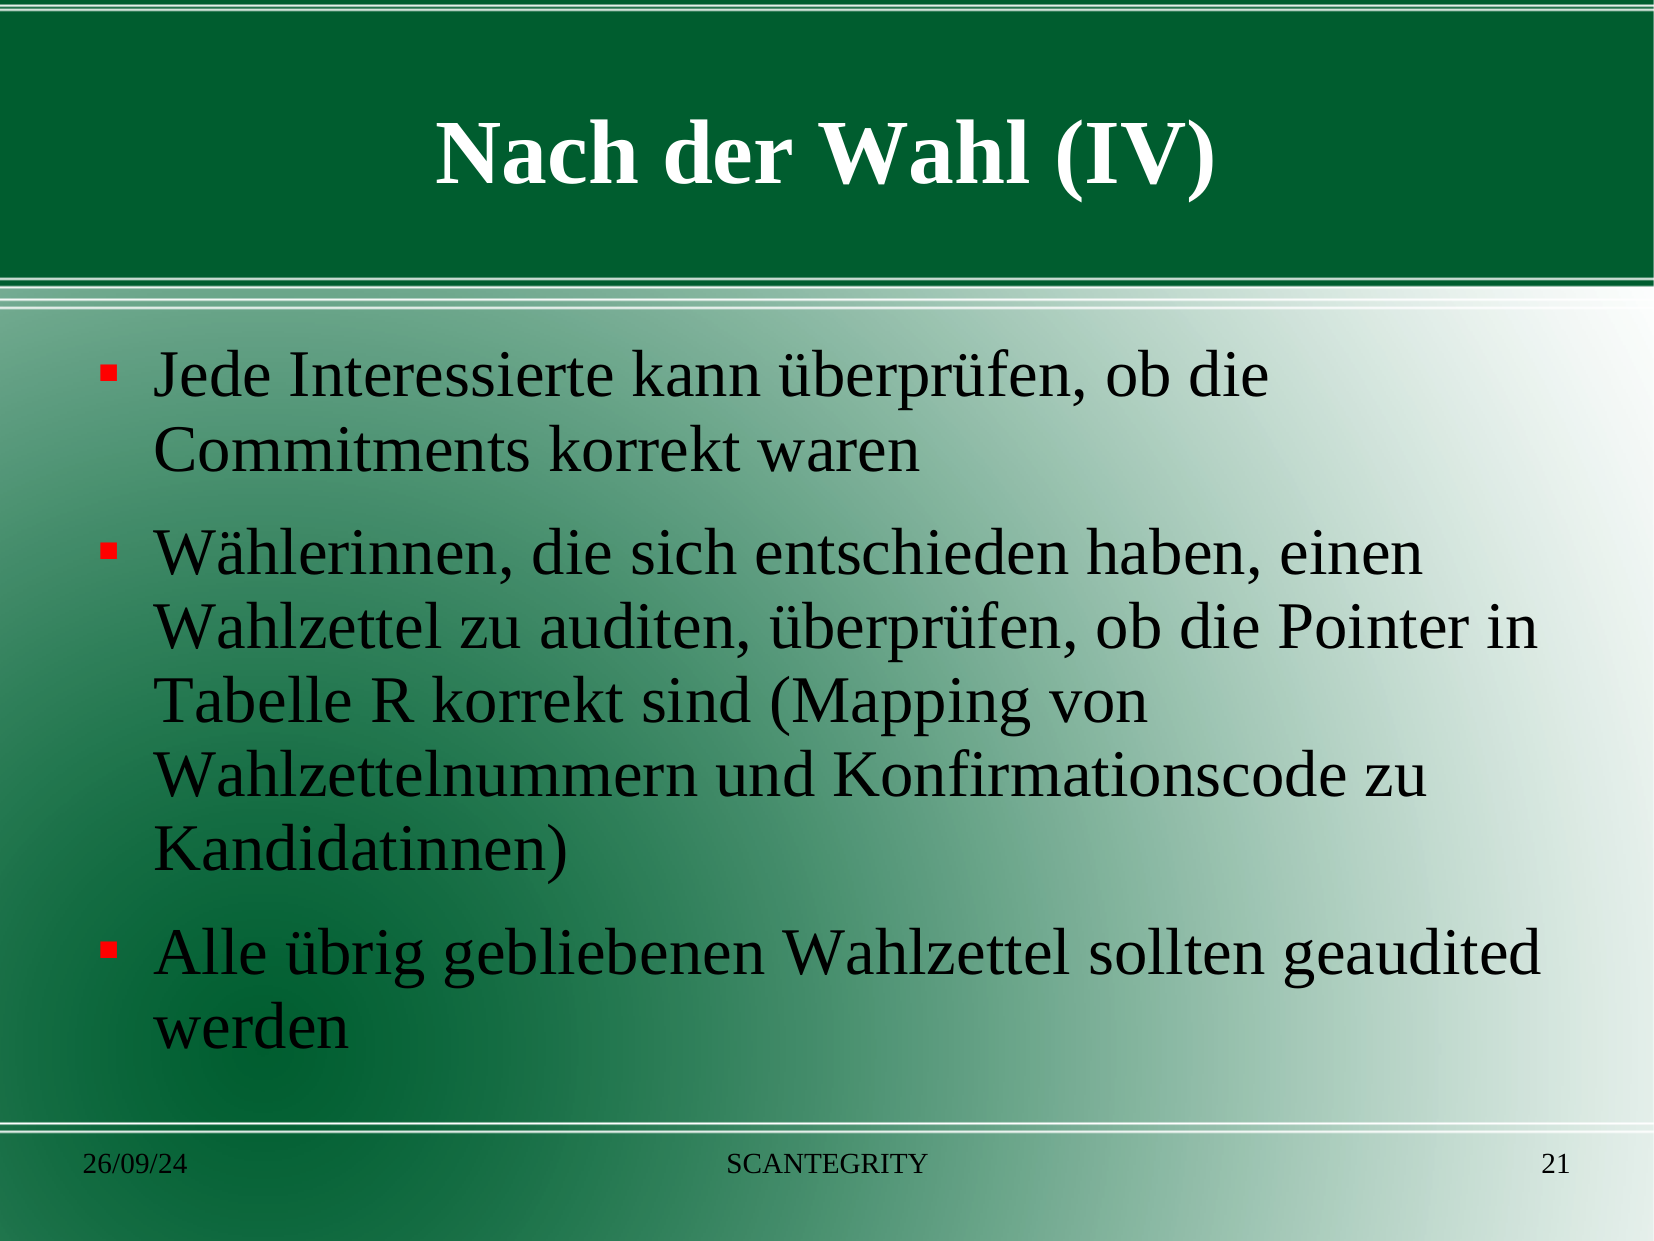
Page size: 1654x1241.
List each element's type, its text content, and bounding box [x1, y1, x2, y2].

list Jede Interessierte kann überprüfen, ob die Commitments korrekt waren Wählerinnen, die sich entschieden haben, einen Wahlzettel zu auditen, überprüfen, ob die Pointer in Tabelle R korrekt sind (Mapping von Wahlzettelnummern und Konfirmationscode zu Kandidatinnen) Alle übrig gebliebenen Wahlzettel sollten geaudited werden [82, 337, 1571, 1063]
picture [0, 0, 1654, 1241]
title Nach der Wahl (IV) [82, 56, 1571, 250]
